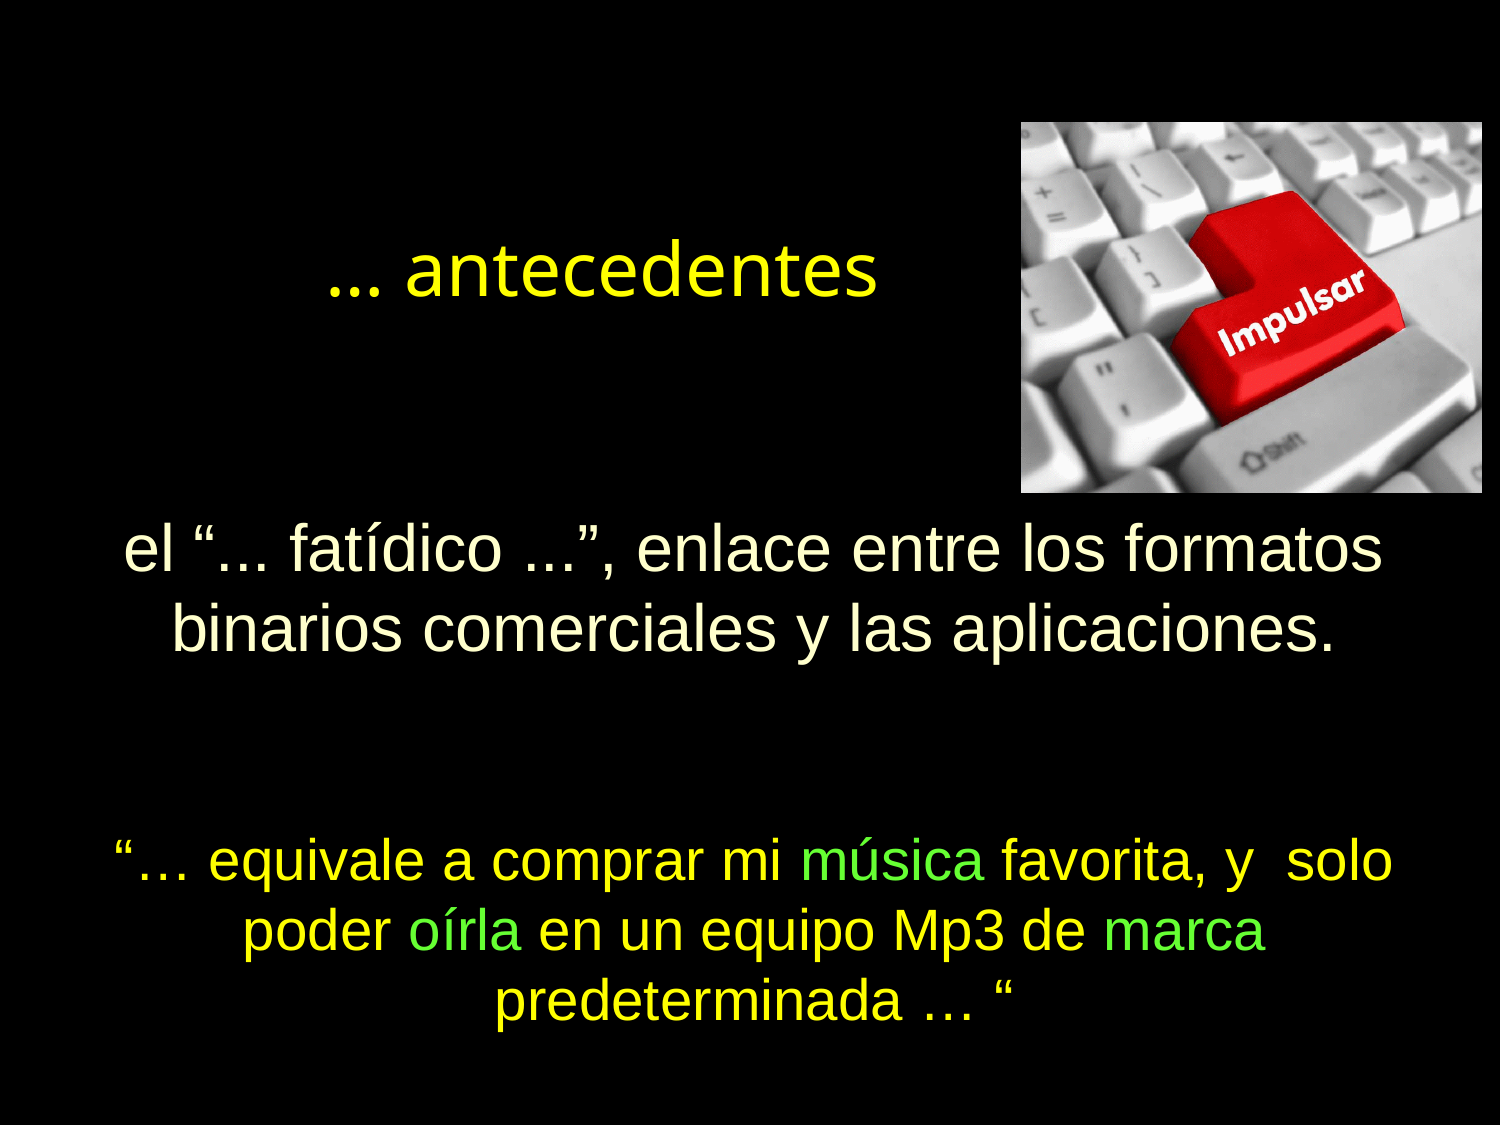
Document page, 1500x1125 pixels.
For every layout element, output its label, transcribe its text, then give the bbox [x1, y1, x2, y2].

title … antecedentes [0, 218, 1021, 319]
picture [1021, 122, 1482, 493]
text_box el “... fatídico ...”, enlace entre los formatos binarios comerciales y las aplicaciones. “… equivale a comprar mi música favorita, y solo poder oírla en un equipo Mp3 de marca predeterminada … “ [74, 496, 1435, 1041]
